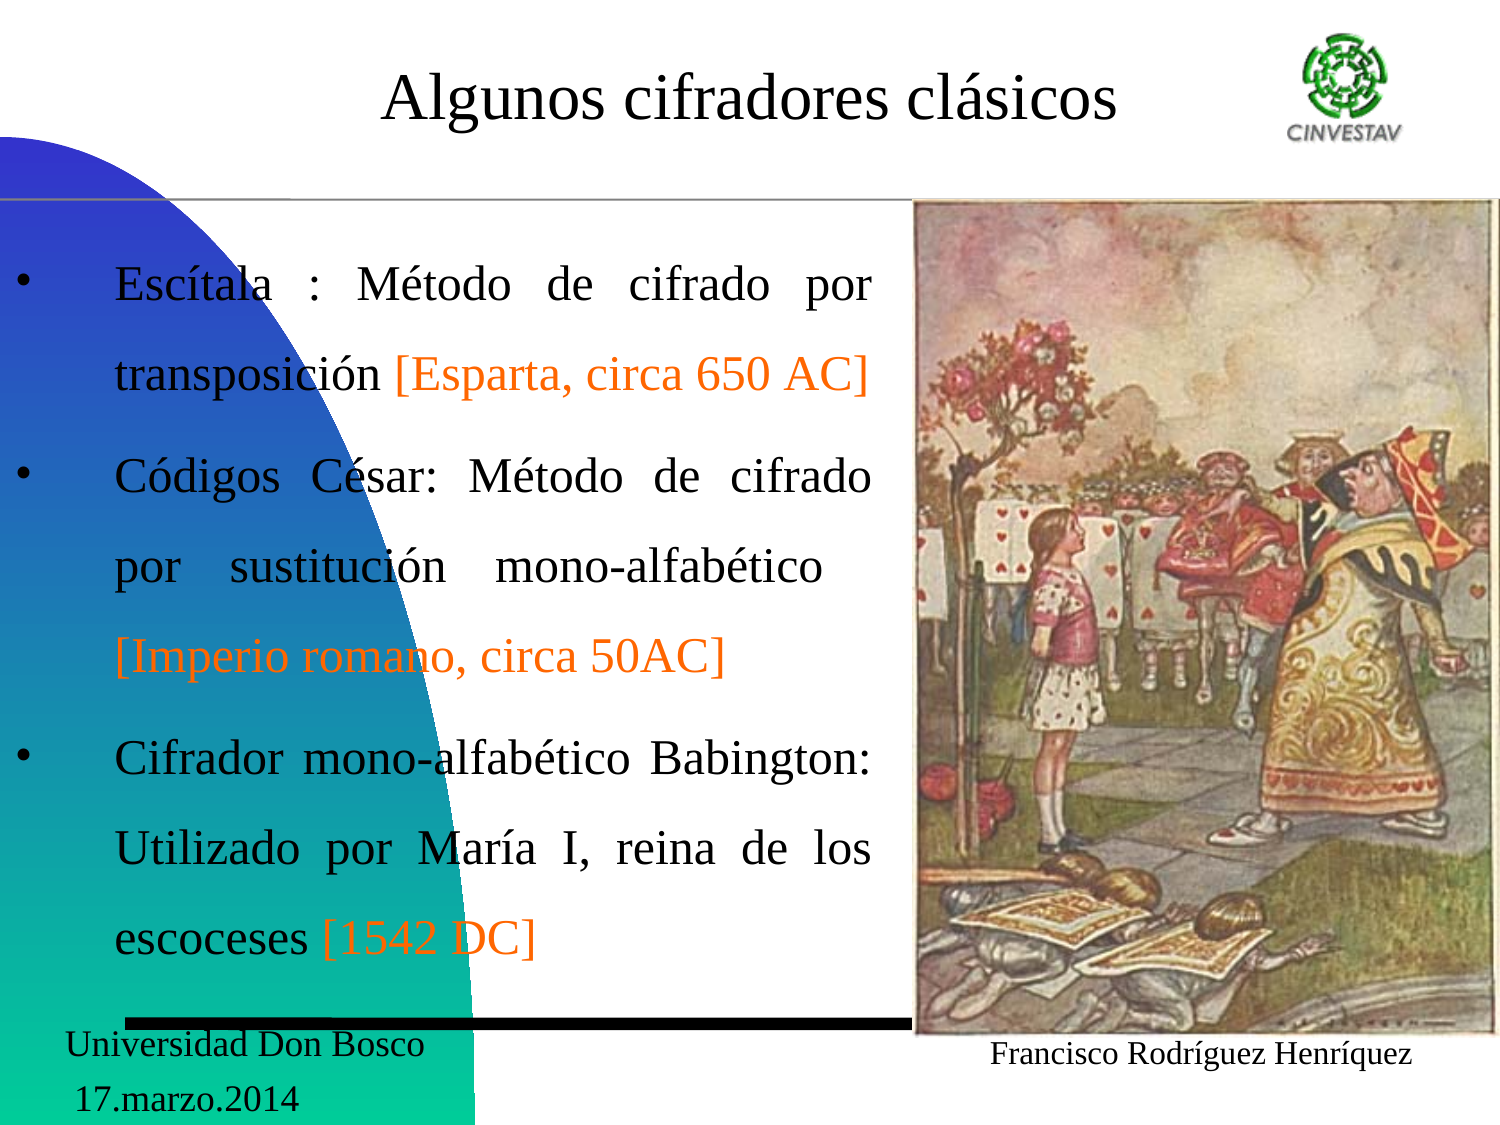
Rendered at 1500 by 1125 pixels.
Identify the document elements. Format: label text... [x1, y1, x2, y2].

text_box Escítala : Método de cifrado por transposición [Esparta, circa 650 AC] Códigos César: Método de cifrado por sustitución mono-alfabético [Imperio romano, circa 50AC] Cifrador mono-alfabético Babington: Utilizado por María I, reina de los escoceses [1542 DC] [0, 212, 888, 963]
picture [912, 199, 1500, 1038]
text_box Algunos cifradores clásicos [75, 45, 1426, 233]
